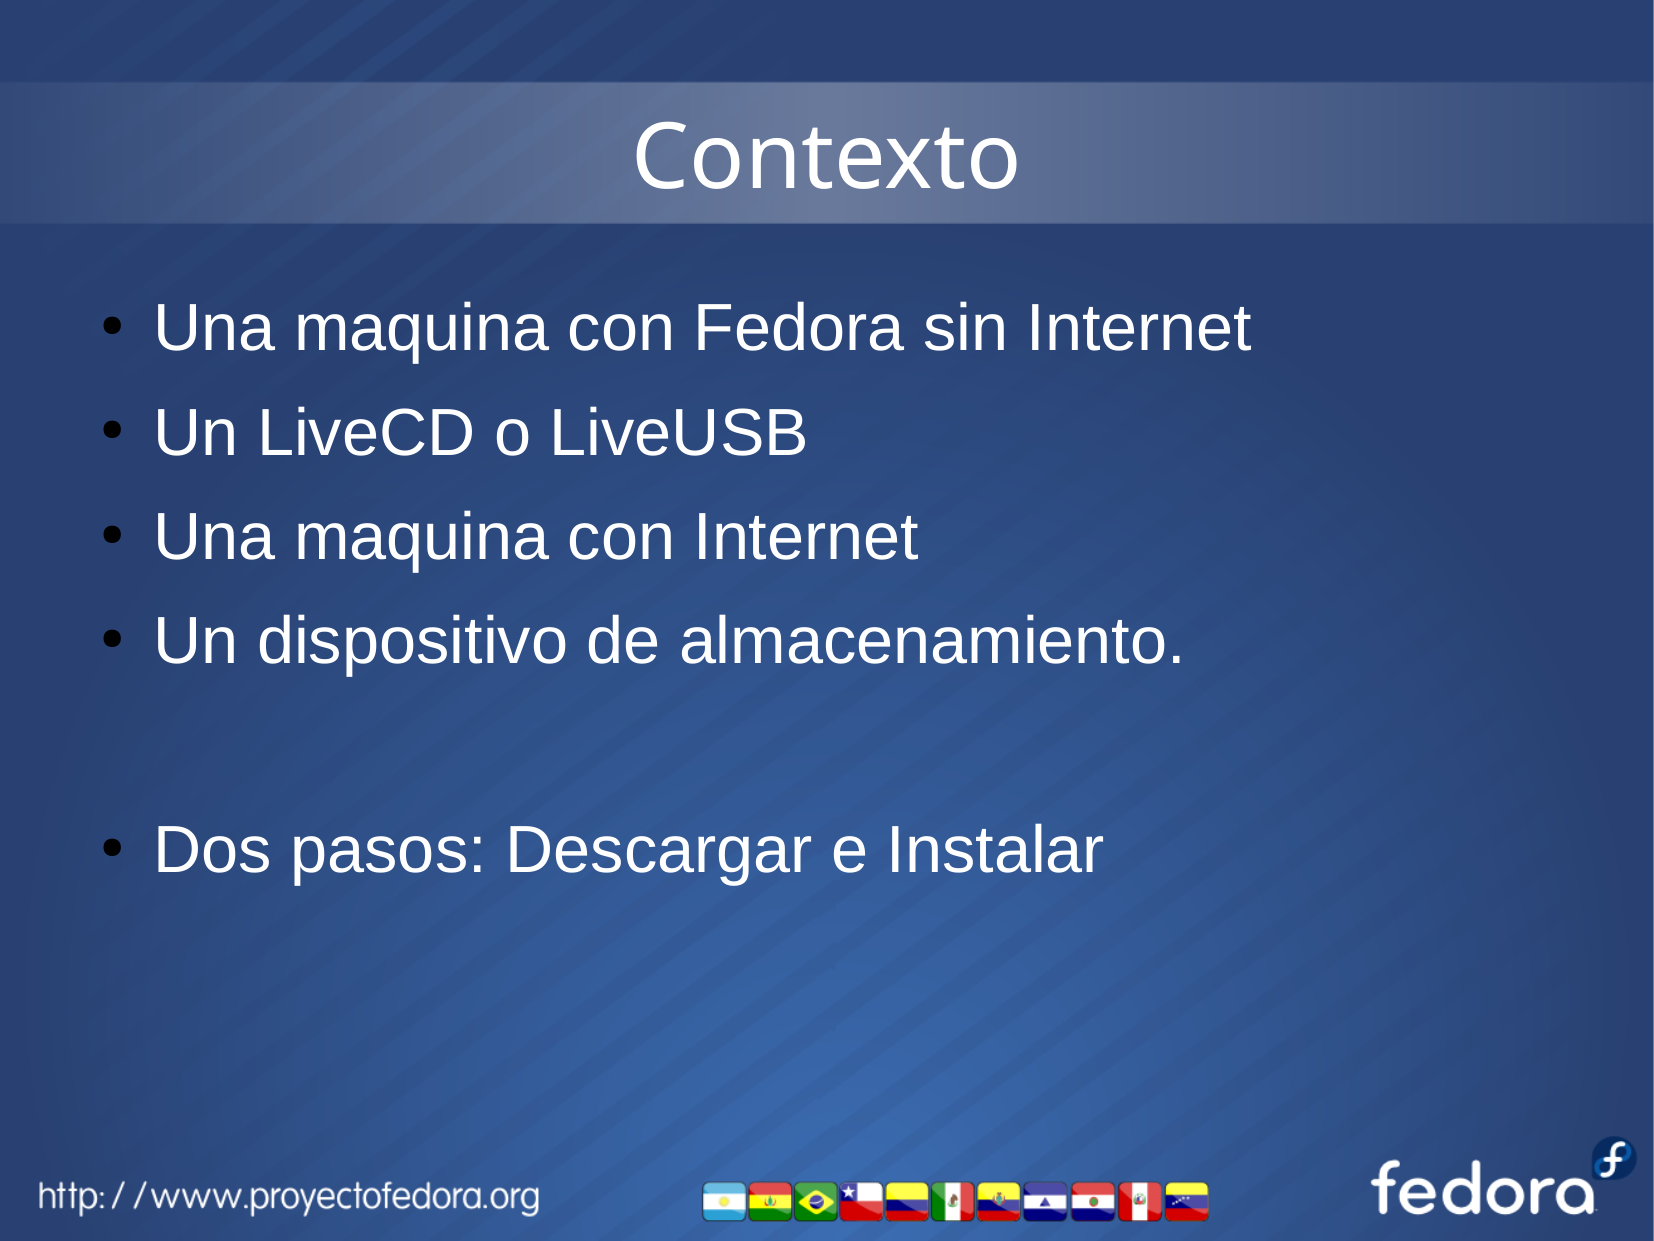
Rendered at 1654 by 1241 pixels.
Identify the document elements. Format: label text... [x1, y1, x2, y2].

list Una maquina con Fedora sin Internet Un LiveCD o LiveUSB Una maquina con Internet Un dispositivo de almacenamiento. Dos pasos: Descargar e Instalar [82, 290, 1571, 1094]
picture [0, 0, 1654, 1241]
title Contexto [82, 56, 1571, 250]
